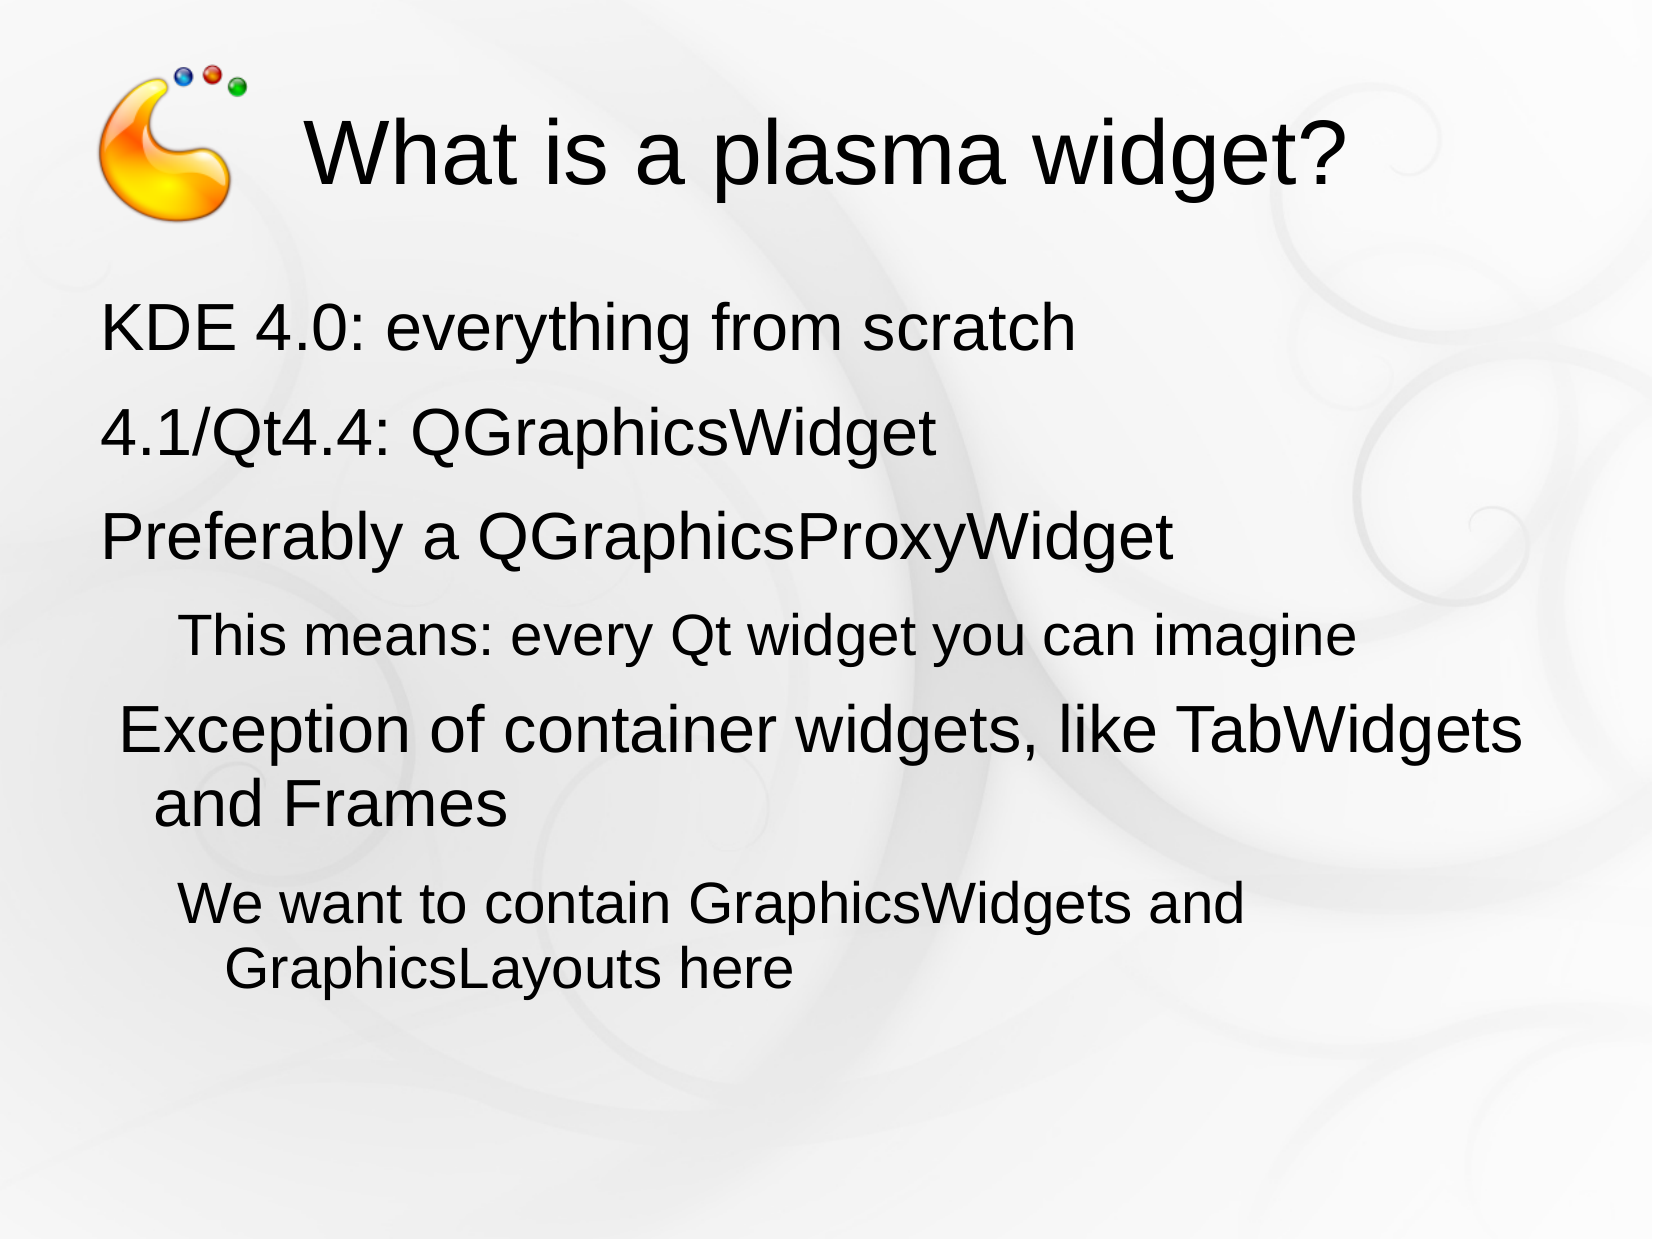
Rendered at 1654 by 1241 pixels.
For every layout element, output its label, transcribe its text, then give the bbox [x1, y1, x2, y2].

list KDE 4.0: everything from scratch 4.1/Qt4.4: QGraphicsWidget Preferably a QGraphicsProxyWidget This means: every Qt widget you can imagine Exception of container widgets, like TabWidgets and Frames We want to contain GraphicsWidgets and GraphicsLayouts here [82, 290, 1571, 1094]
title What is a plasma widget? [82, 49, 1571, 257]
